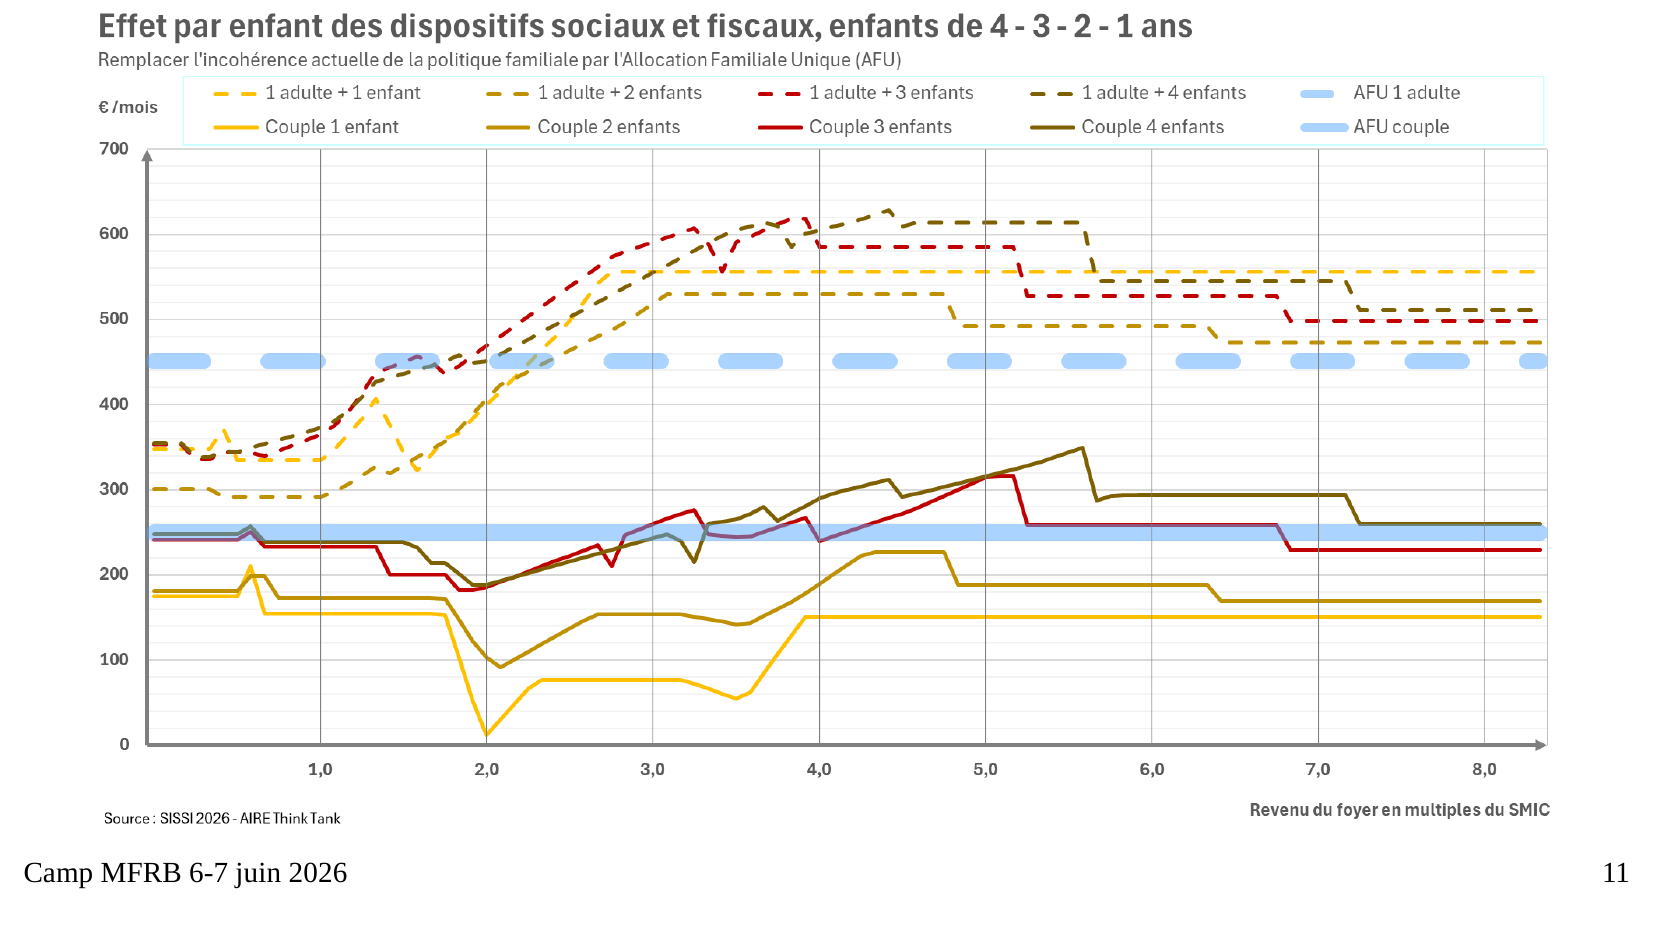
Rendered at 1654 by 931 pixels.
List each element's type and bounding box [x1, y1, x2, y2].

picture [91, 0, 1562, 827]
